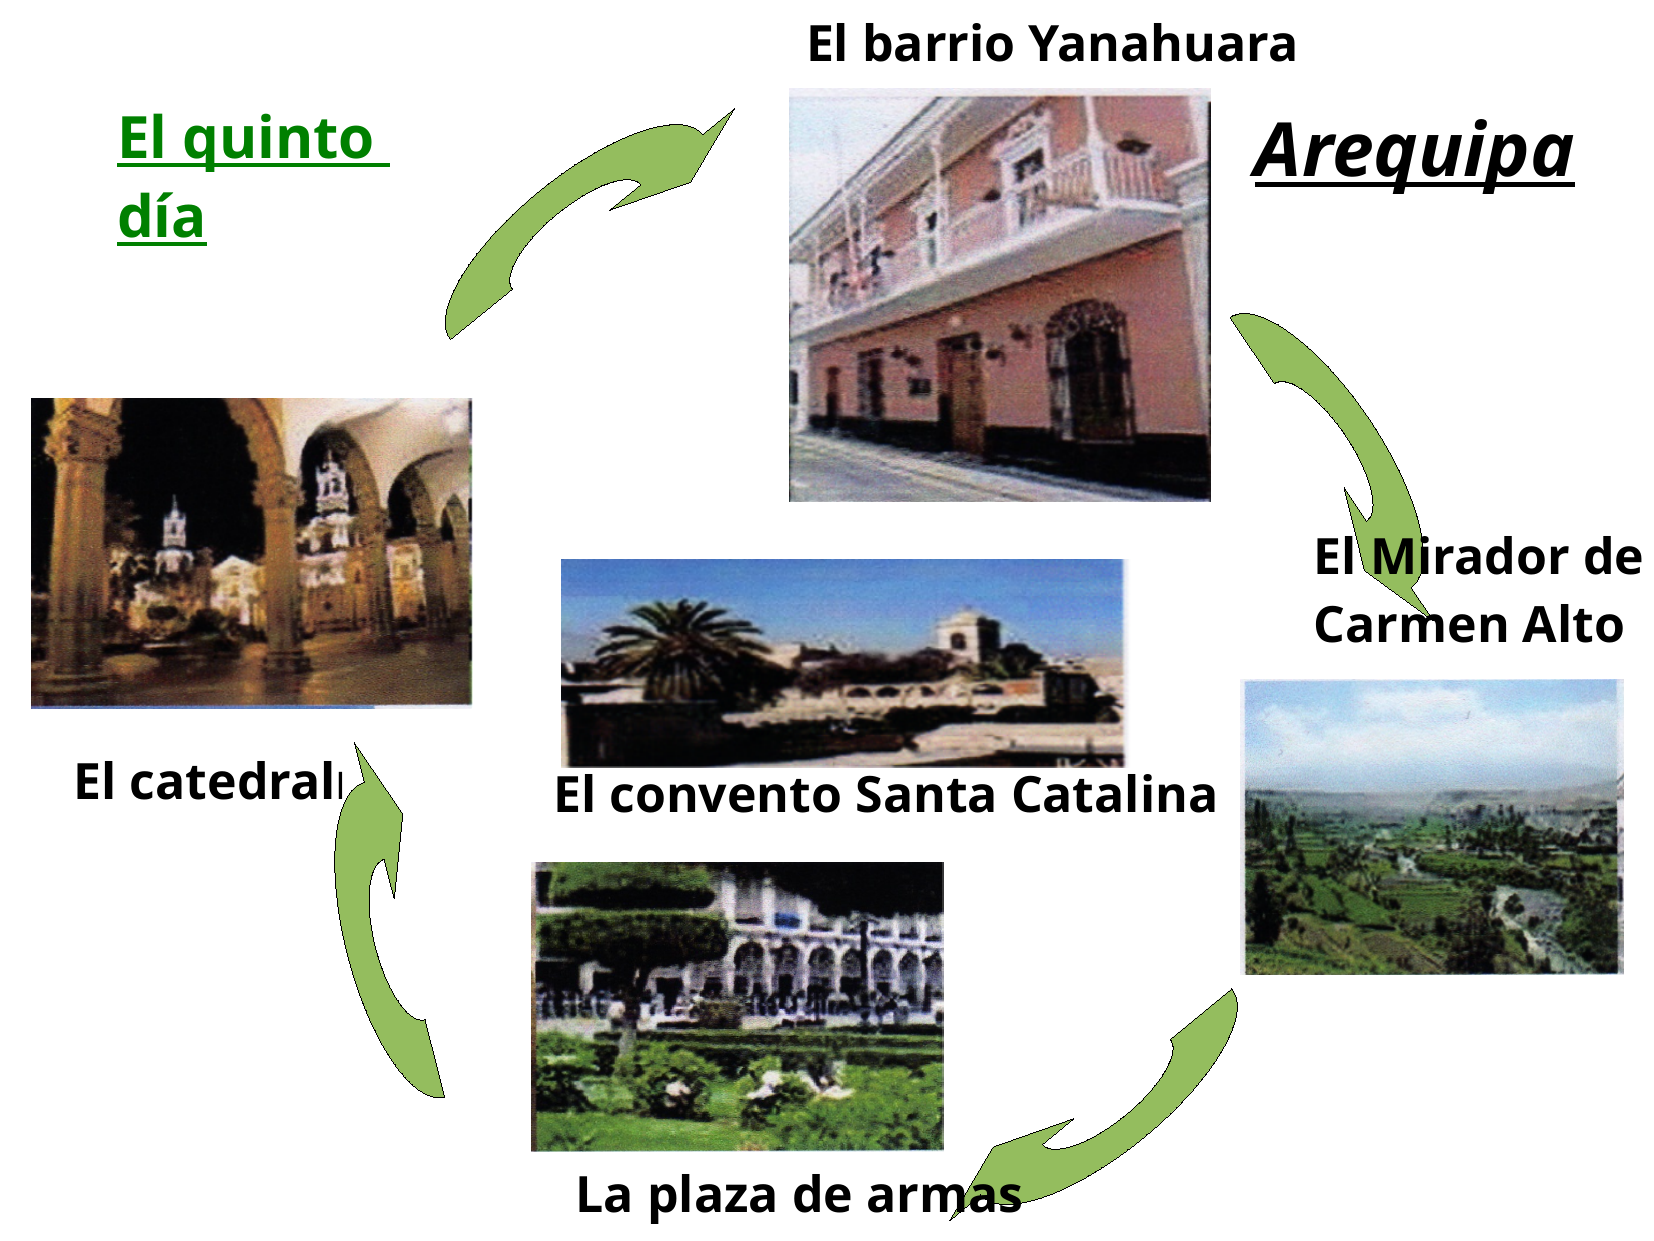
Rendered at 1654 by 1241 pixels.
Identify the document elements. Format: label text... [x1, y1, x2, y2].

text_box [334, 800, 445, 1098]
picture [31, 398, 473, 709]
picture [531, 862, 944, 1152]
text_box [445, 108, 735, 340]
picture [1240, 679, 1625, 975]
text_box Arequipa [1240, 88, 1654, 296]
picture [789, 88, 1211, 502]
picture [561, 559, 1132, 751]
text_box La plaza de armas [561, 1151, 1090, 1237]
text_box El barrio Yanahuara [791, 0, 1361, 86]
text_box El catedrall [59, 738, 394, 824]
text_box El quinto día [102, 88, 502, 268]
text_box [1344, 487, 1362, 513]
text_box [990, 988, 1238, 1176]
text_box [1230, 313, 1417, 513]
text_box El convento Santa Catalina [538, 751, 1307, 837]
text_box El Mirador de Carmen Alto [1299, 513, 1654, 670]
